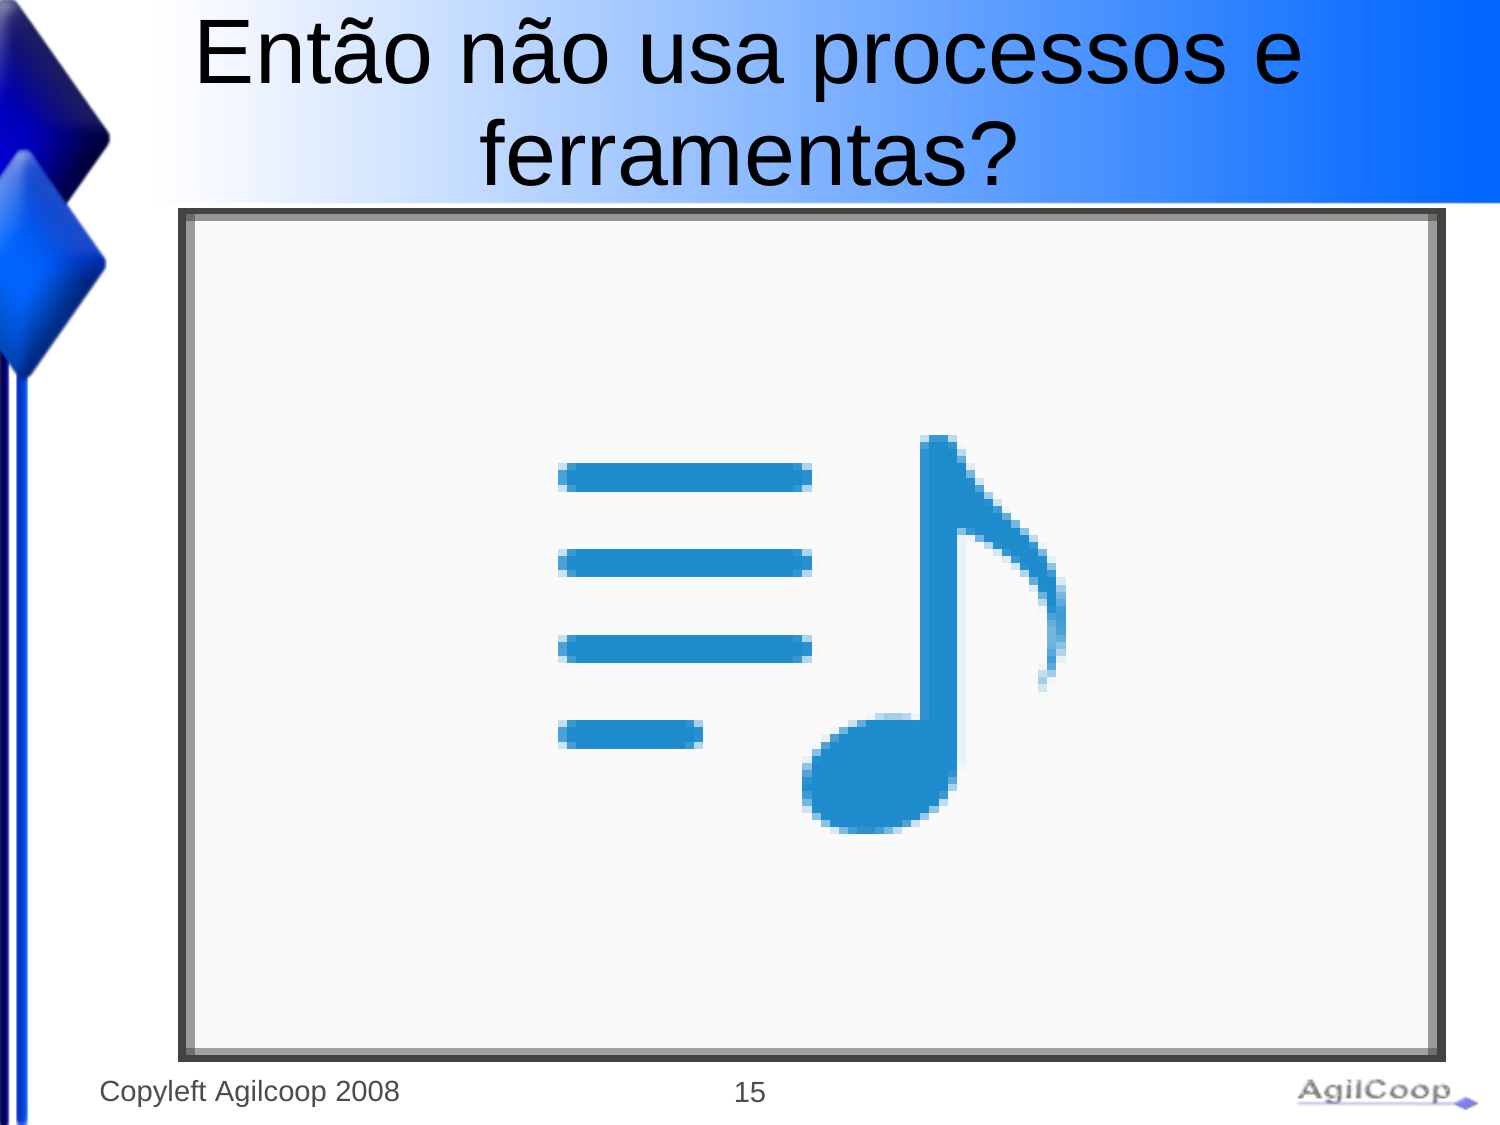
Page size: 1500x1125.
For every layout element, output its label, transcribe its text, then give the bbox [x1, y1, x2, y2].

text_box [177, 206, 1447, 1063]
title Então não usa processos e ferramentas? [75, 0, 1426, 216]
picture [0, 0, 1500, 1125]
